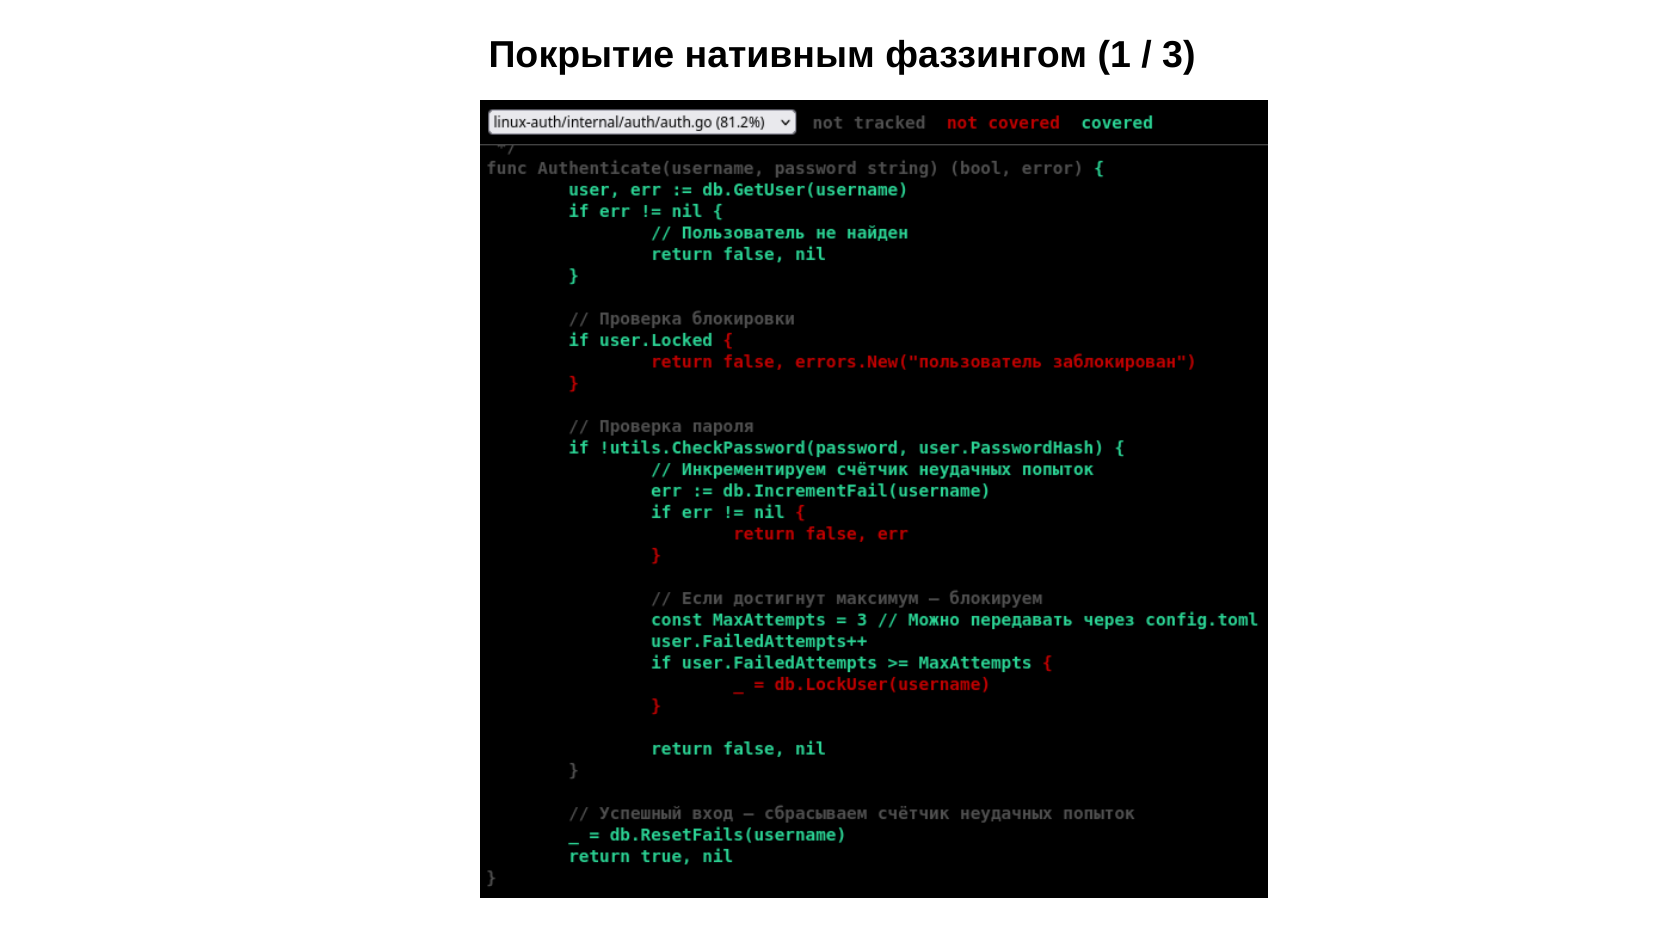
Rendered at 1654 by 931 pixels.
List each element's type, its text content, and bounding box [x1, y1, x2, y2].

text_box Покрытие нативным фаззингом (1 / 3) [73, 25, 1612, 101]
picture [480, 100, 1268, 898]
